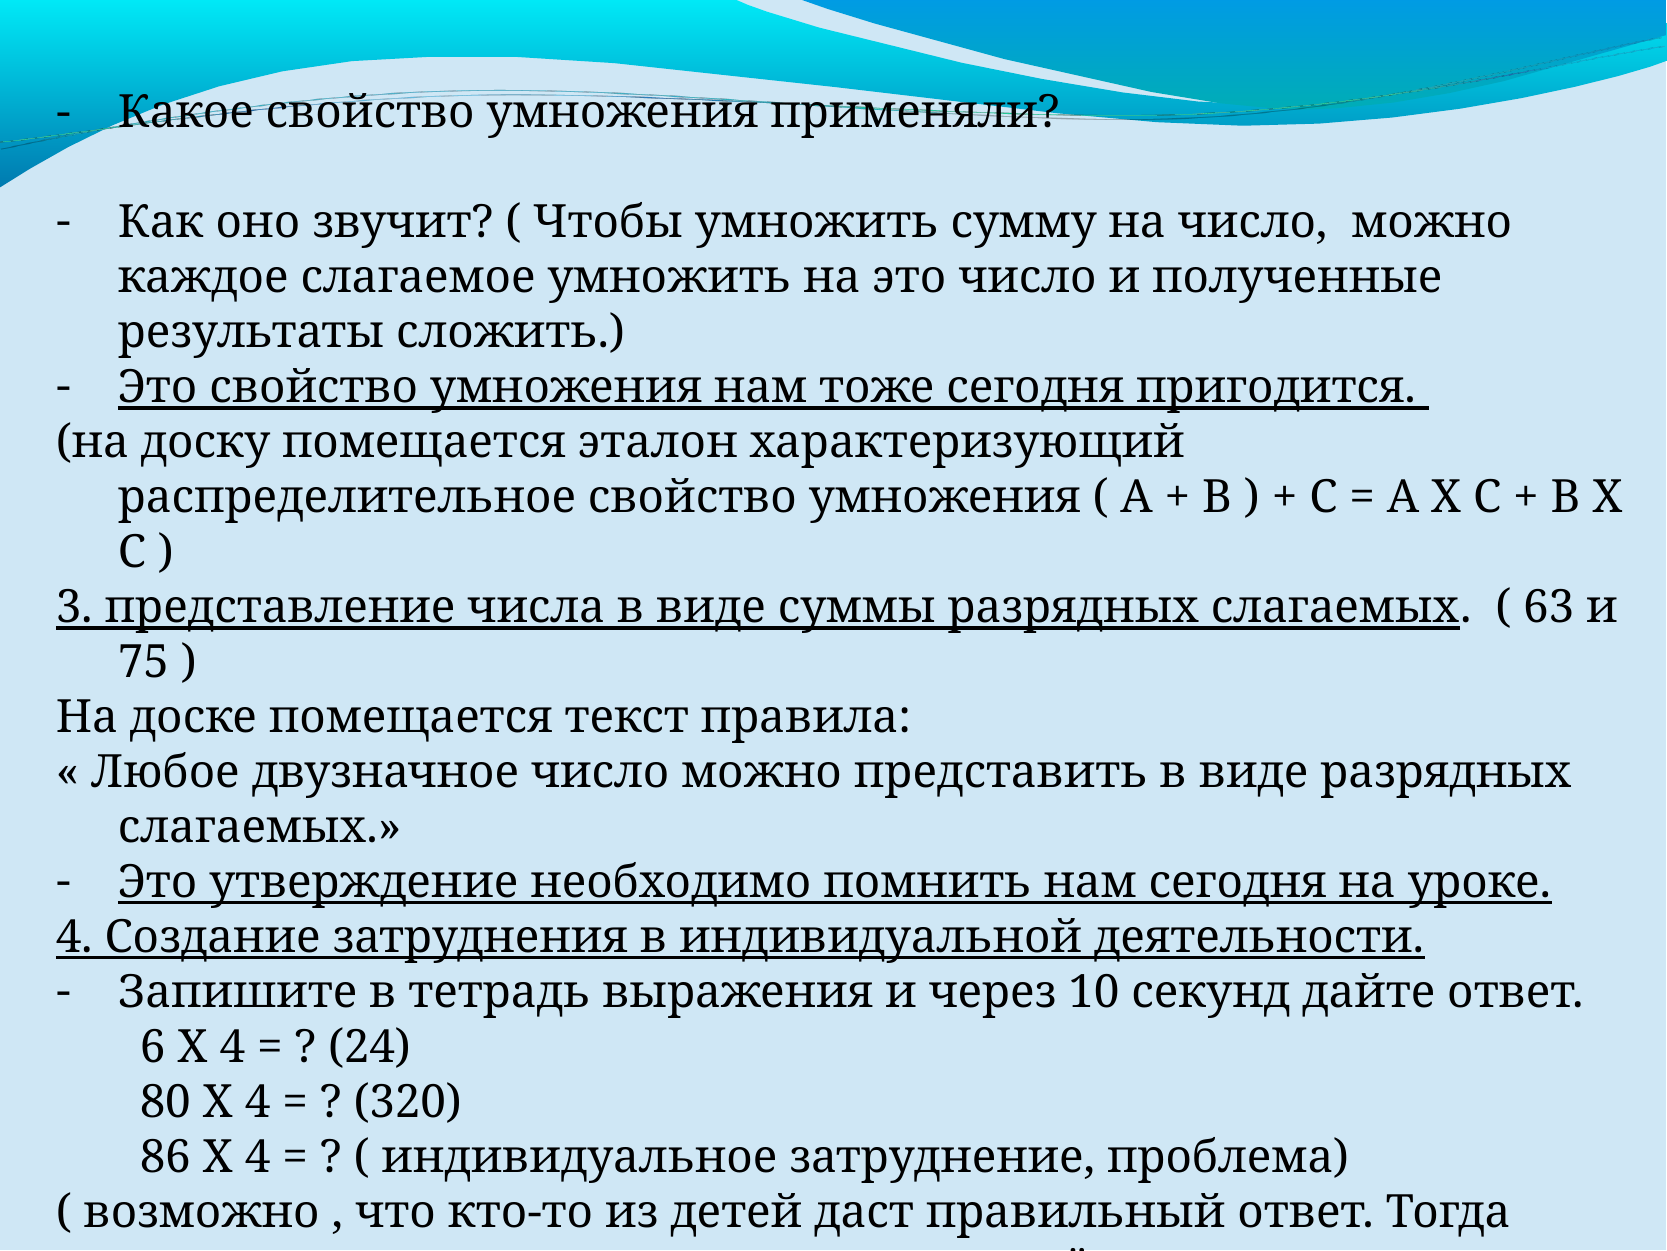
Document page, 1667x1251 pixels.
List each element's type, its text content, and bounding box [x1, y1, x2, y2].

picture [0, 36, 1665, 150]
text_box Какое свойство умножения применяли? Как оно звучит? ( Чтобы умножить сумму на число, можно каждое слагаемое умножить на это число и полученные результаты сложить.) Это свойство умножения нам тоже сегодня пригодится. (на доску помещается эталон характеризующий распределительное свойство умножения ( А + В ) + С = А Х С + В Х С ) 3. представление числа в виде суммы разрядных слагаемых. ( 63 и 75 ) На доске помещается текст правила: « Любое двузначное число можно представить в виде разрядных слагаемых.» Это утверждение необходимо помнить нам сегодня на уроке. 4. Создание затруднения в индивидуальной деятельности. Запишите в тетрадь выражения и через 10 секунд дайте ответ. 6 Х 4 = ? (24) 80 Х 4 = ? (320) 86 Х 4 = ? ( индивидуальное затруднение, проблема) ( возможно , что кто-то из детей даст правильный ответ. Тогда предлагаем всем подумать, как он пришёл к этому результату и проверить, прав ли он.) [39, 73, 1647, 1251]
